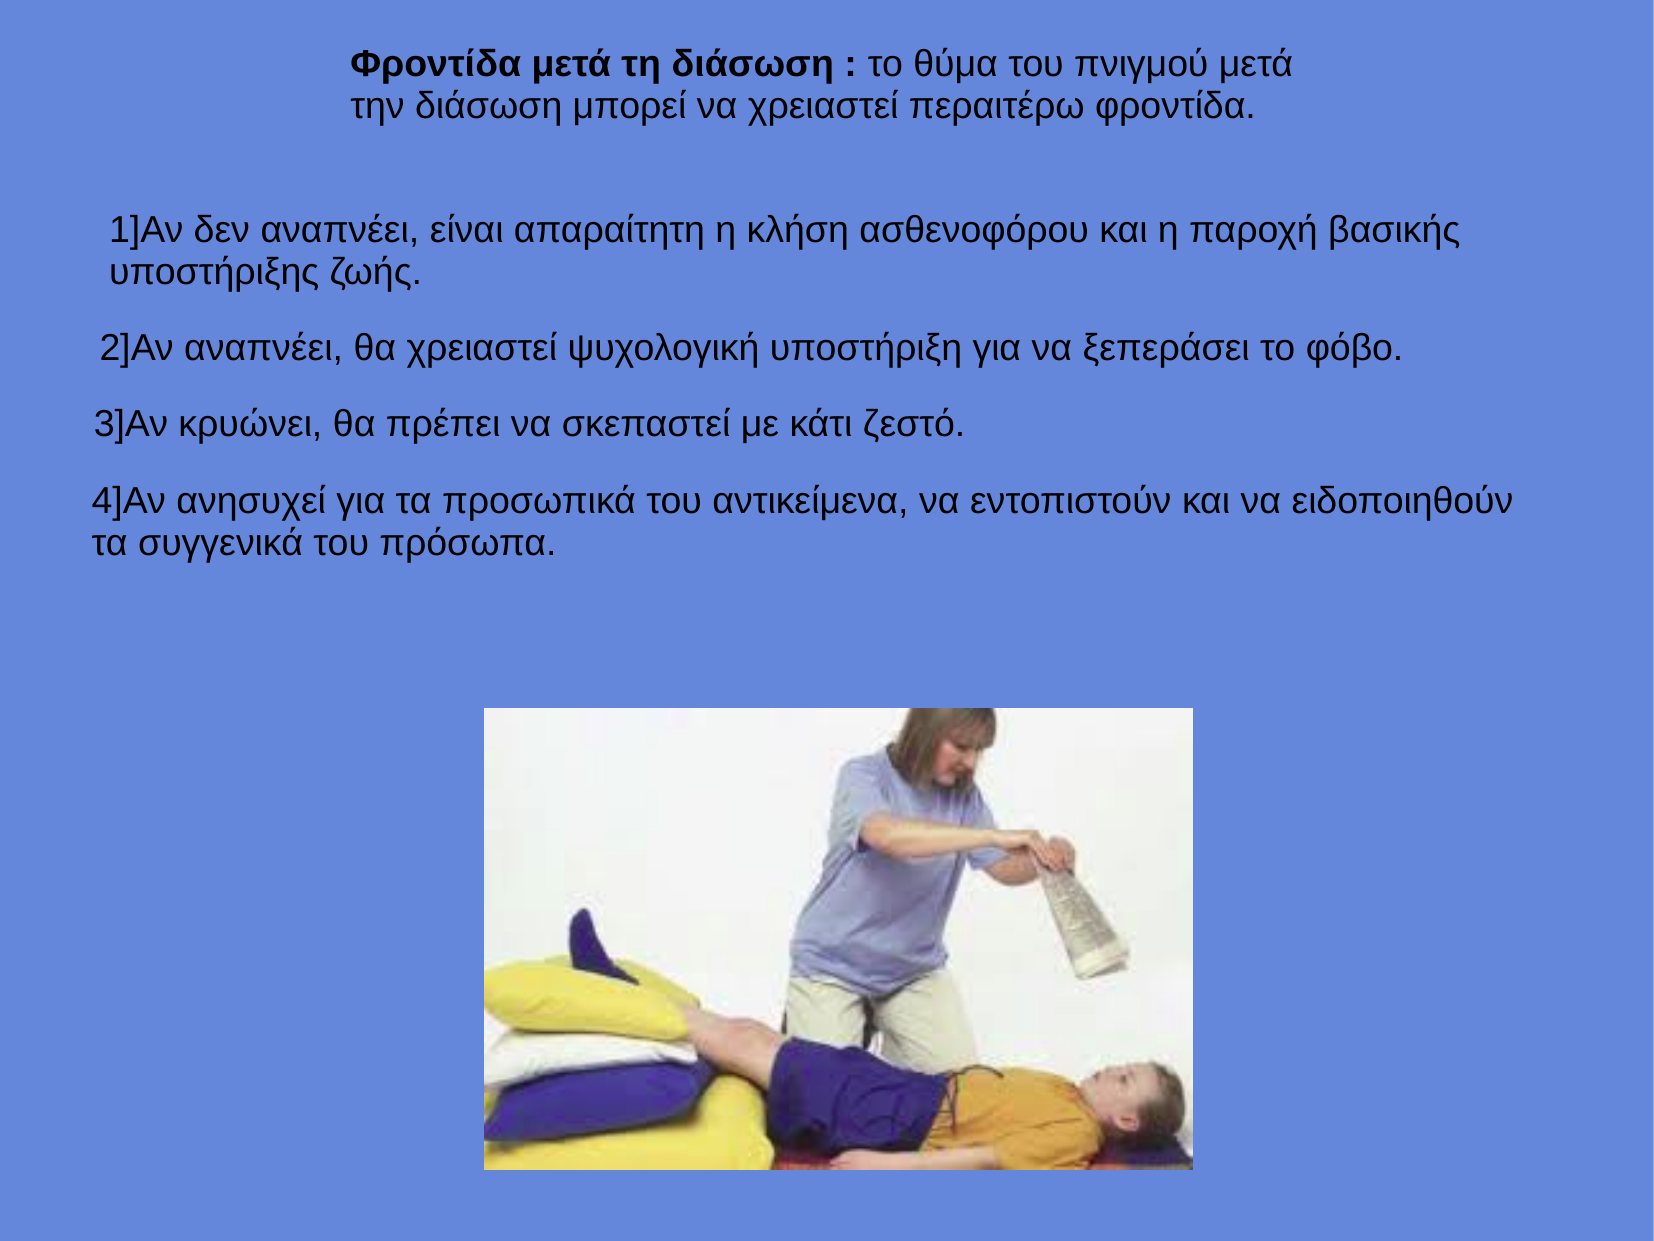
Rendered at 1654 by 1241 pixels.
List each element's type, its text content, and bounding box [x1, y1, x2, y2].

text_box 1]Αν δεν αναπνέει, είναι απαραίτητη η κλήση ασθενοφόρου και η παροχή βασικής υποστήριξης ζωής. [94, 200, 1595, 556]
text_box Φροντίδα μετά τη διάσωση : το θύμα του πνιγμού μετά την διάσωση μπορεί να χρειαστεί περαιτέρω φροντίδα. [335, 35, 1371, 183]
text_box 4]Αν ανησυχεί για τα προσωπικά του αντικείμενα, να εντοπιστούν και να ειδοποιηθούν τα συγγενικά του πρόσωπα. [76, 472, 1560, 768]
text_box 3]Αν κρυώνει, θα πρέπει να σκεπαστεί με κάτι ζεστό. [79, 395, 1090, 472]
picture [0, 0, 1654, 1241]
text_box 2]Αν αναπνέει, θα χρειαστεί ψυχολογική υποστήριξη για να ξεπεράσει το φόβο. [84, 318, 1546, 472]
